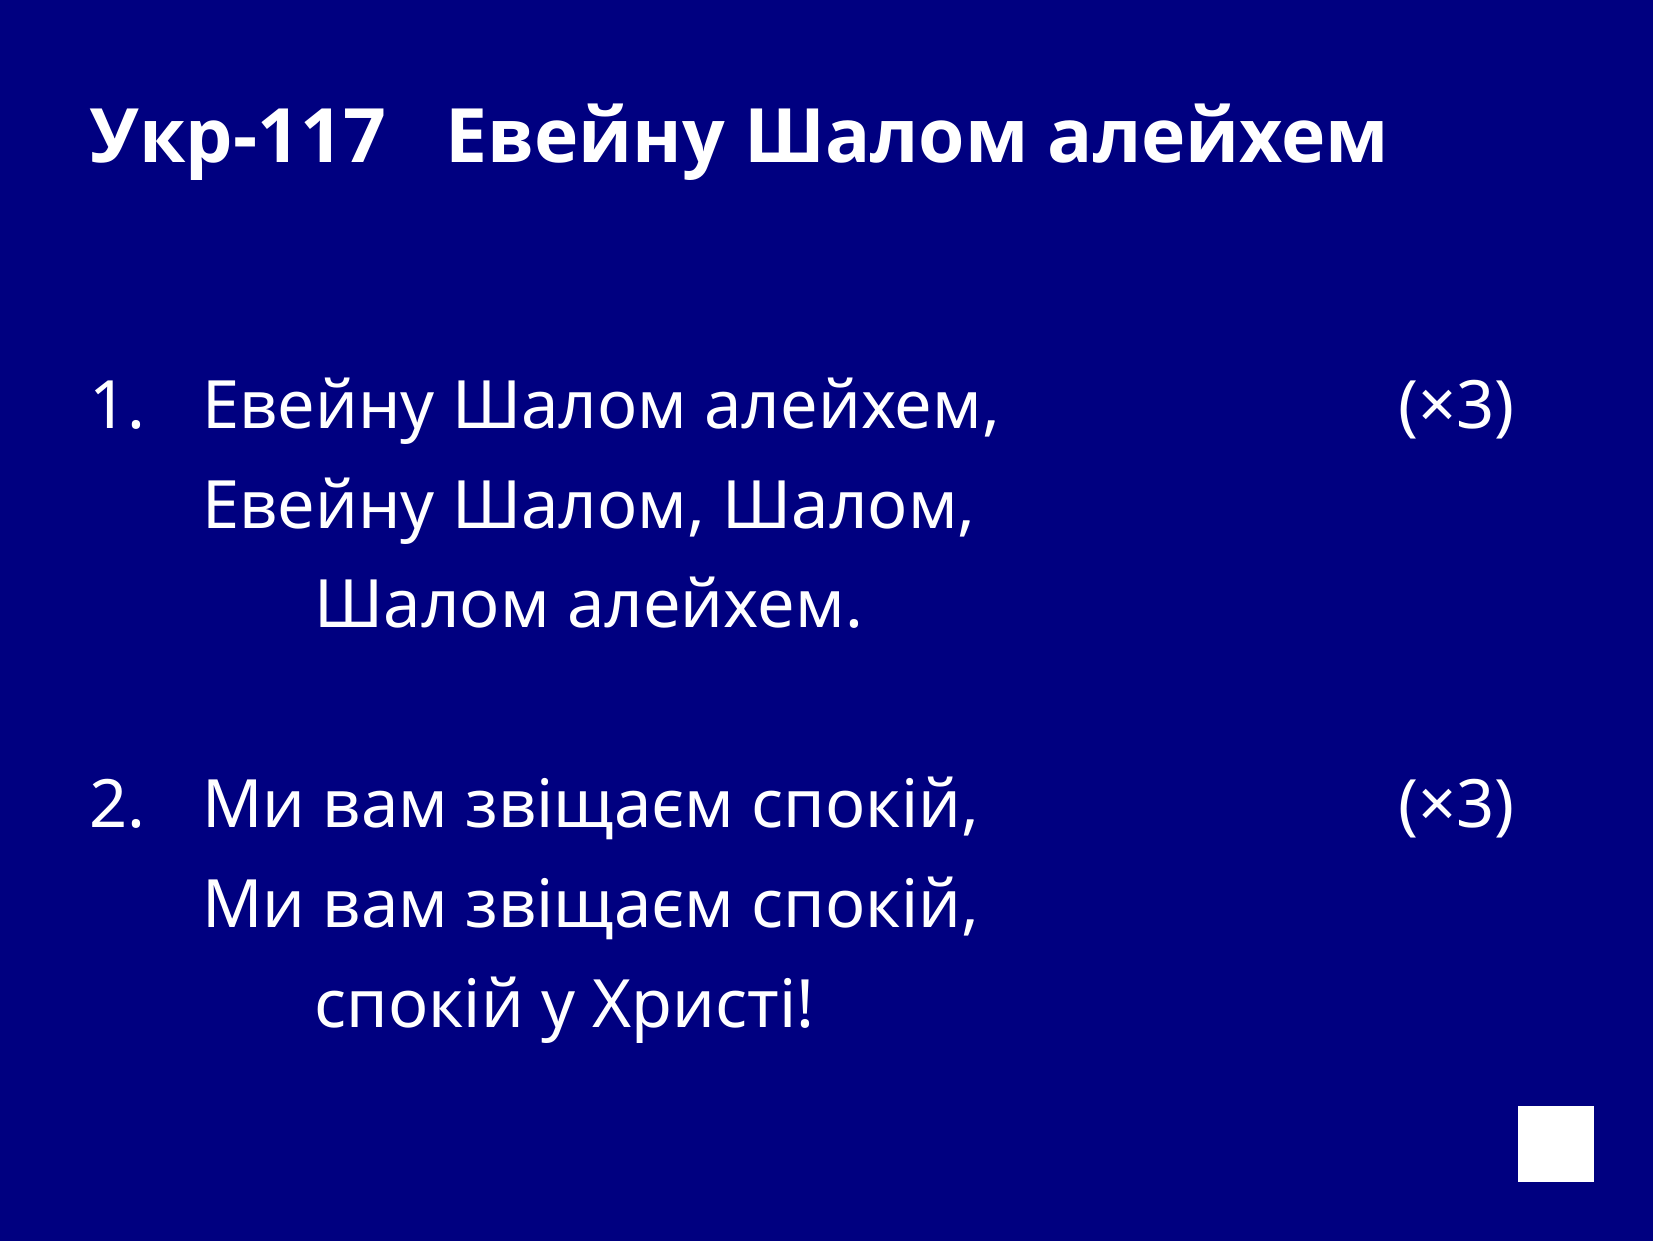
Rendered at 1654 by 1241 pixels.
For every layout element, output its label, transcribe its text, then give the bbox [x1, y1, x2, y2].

text_box 1. Евейну Шалом алейхем, (×3) Евейну Шалом, Шалом, Шалом алейхем. 2. Ми вам звіщаєм спокій, (×3) Ми вам звіщаєм спокій, спокій у Христі! [75, 188, 1576, 1163]
text_box Укр-117 Евейну Шалом алейхем [75, 75, 1576, 188]
text_box [1518, 1106, 1594, 1182]
